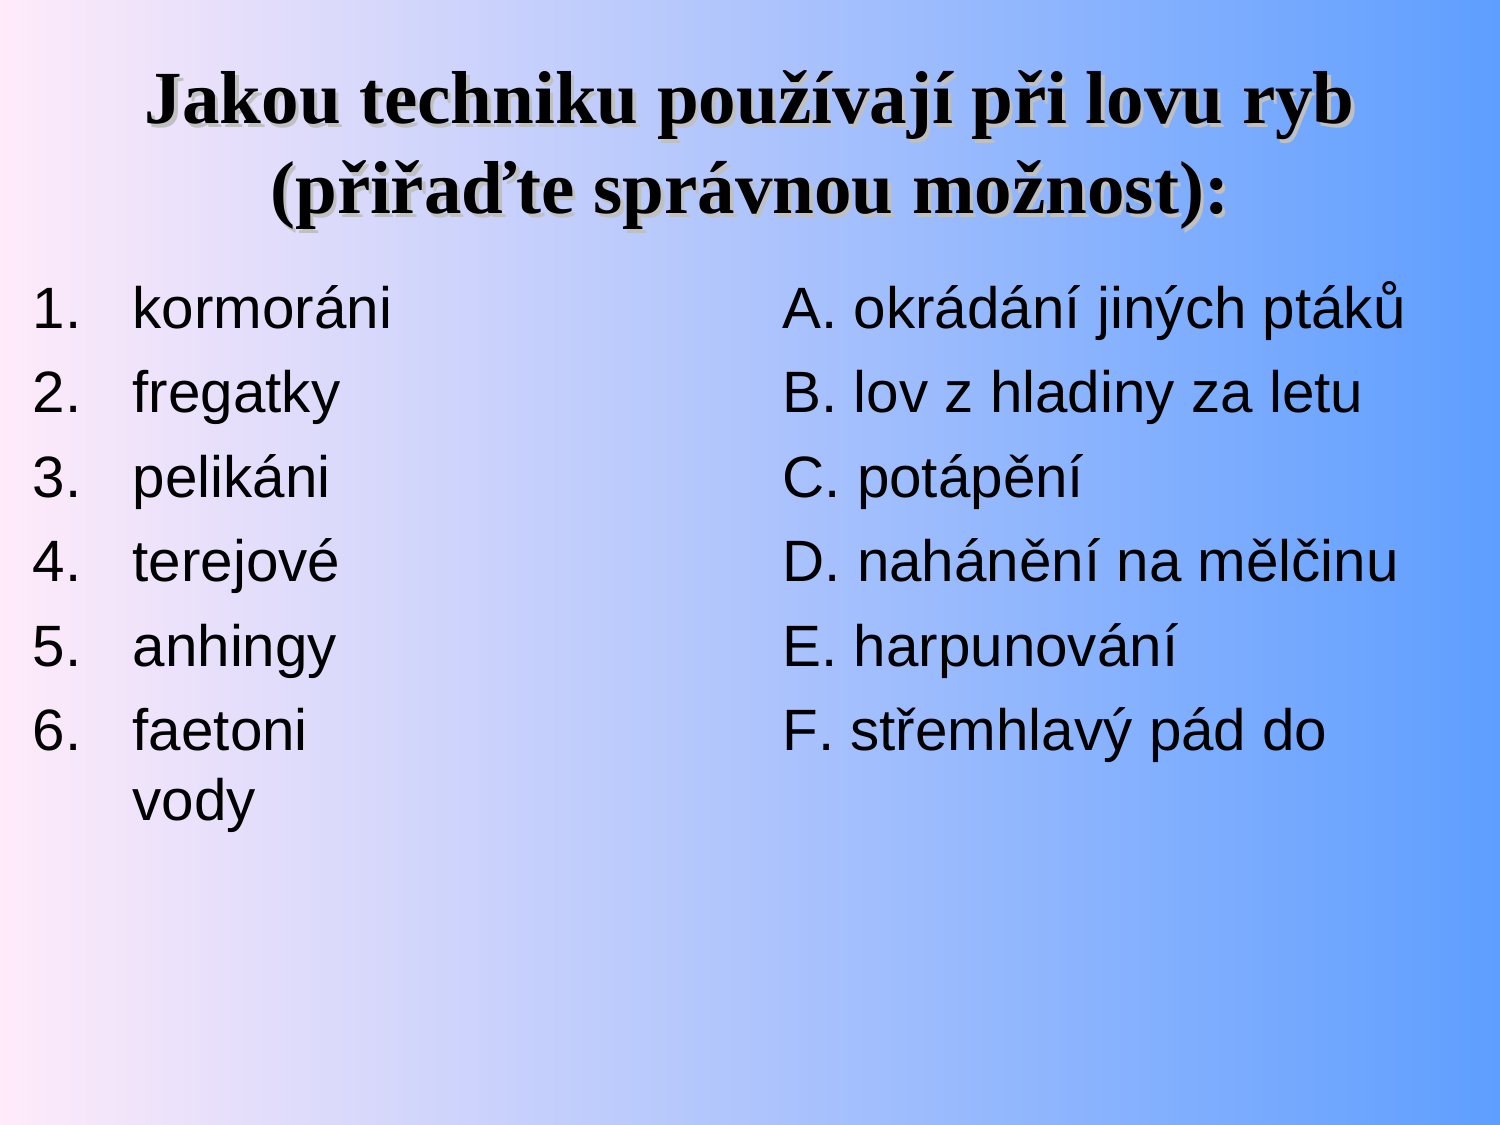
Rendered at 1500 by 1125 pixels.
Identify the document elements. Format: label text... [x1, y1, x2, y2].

title Jakou techniku používají při lovu ryb (přiřaďte správnou možnost): [75, 41, 1426, 237]
list kormoráni A. okrádání jiných ptáků fregatky B. lov z hladiny za letu pelikáni C. potápění terejové D. nahánění na mělčinu anhingy E. harpunování faetoni F. střemhlavý pád do vody [17, 262, 1483, 1006]
